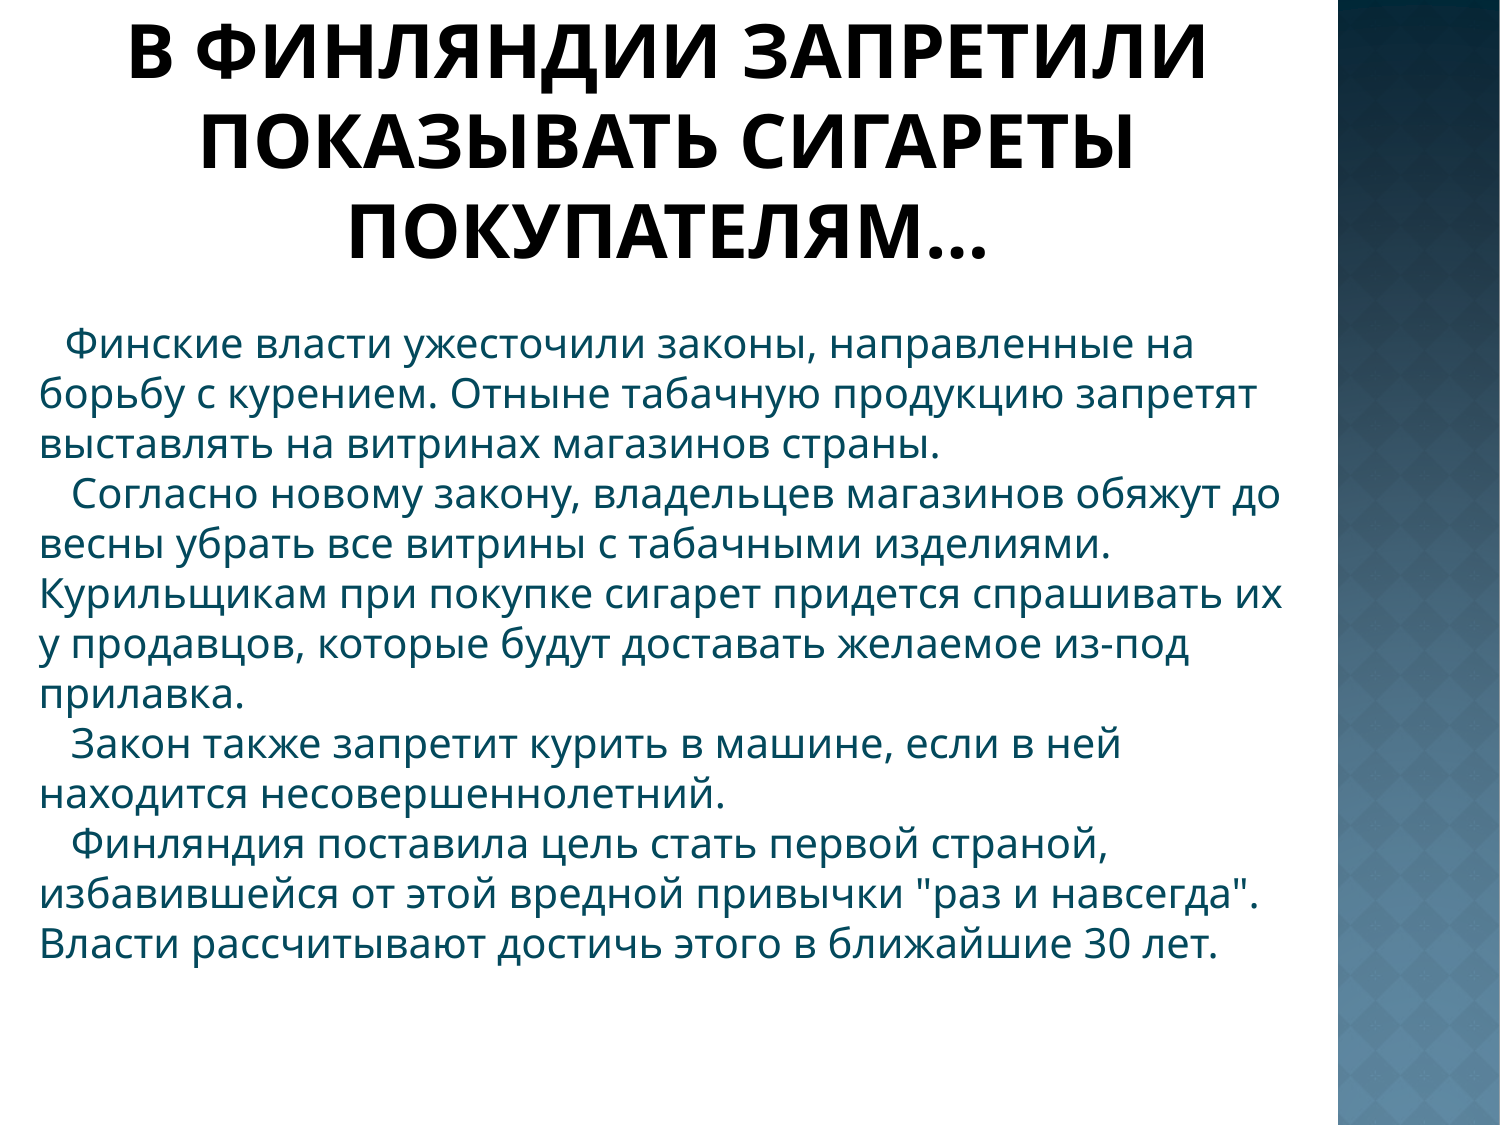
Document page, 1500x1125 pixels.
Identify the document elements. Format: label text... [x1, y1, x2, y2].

text_box Финские власти ужесточили законы, направленные на борьбу с курением. Отныне табачную продукцию запретят выставлять на витринах магазинов страны. Согласно новому закону, владельцев магазинов обяжут до весны убрать все витрины с табачными изделиями. Курильщикам при покупке сигарет придется спрашивать их у продавцов, которые будут доставать желаемое из-под прилавка. Закон также запретит курить в машине, если в ней находится несовершеннолетний. Финляндия поставила цель стать первой страной, избавившейся от этой вредной привычки "раз и навсегда". Власти рассчитывают достичь этого в ближайшие 30 лет. [23, 270, 1313, 1125]
title В Финляндии запретили показывать сигареты покупателям… [0, 0, 1336, 364]
